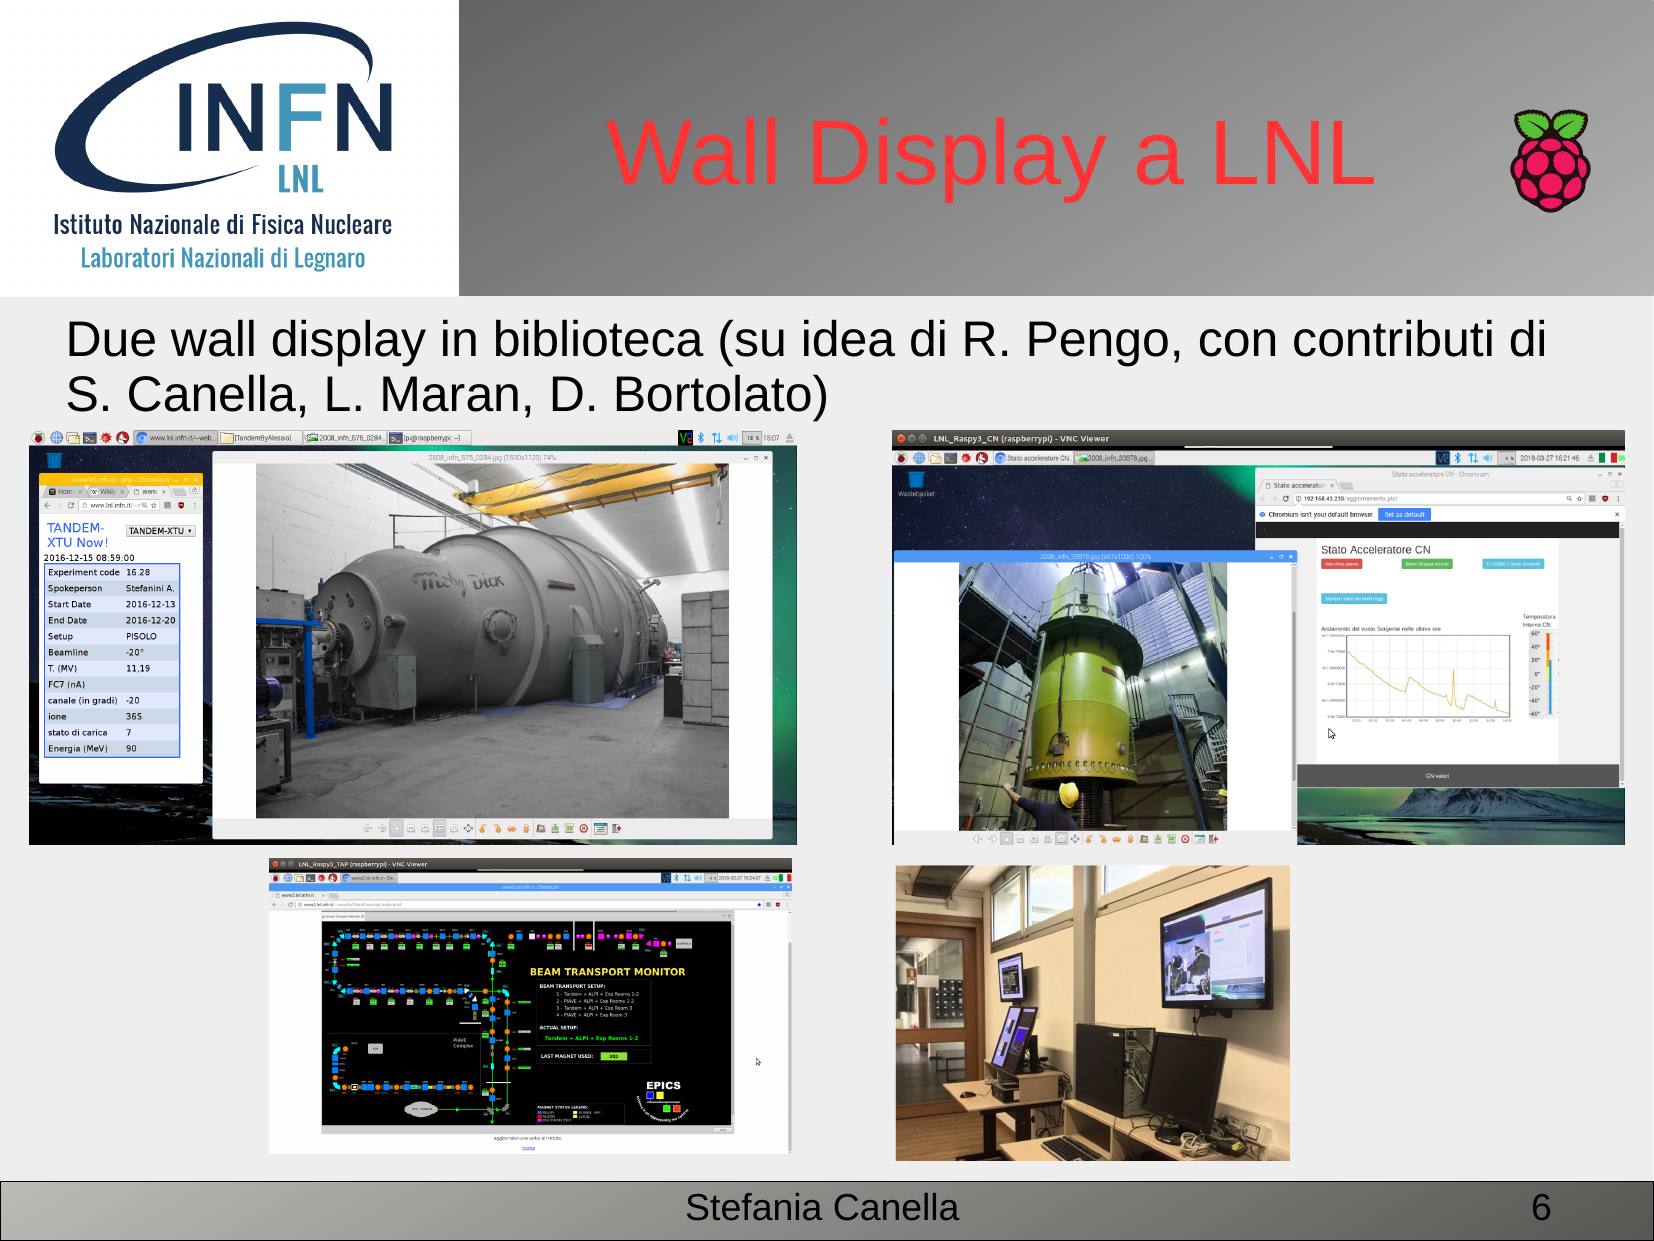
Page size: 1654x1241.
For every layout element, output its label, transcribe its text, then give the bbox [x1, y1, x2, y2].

text_box [984, 1181, 1516, 1241]
picture [269, 858, 792, 1154]
text_box Stefania Canella [670, 1178, 984, 1241]
text_box [459, 0, 1654, 296]
subtitle Due wall display in biblioteca (su idea di R. Pengo, con contributi di S. Canella, L. Maran, D. Bortolato) [65, 304, 1588, 429]
picture [29, 430, 797, 845]
text_box <number> [1516, 1178, 1654, 1241]
title Wall Display a LNL [459, 49, 1571, 257]
picture [892, 430, 1625, 845]
picture [895, 865, 1290, 1161]
text_box [0, 1181, 670, 1241]
picture [0, 0, 459, 297]
